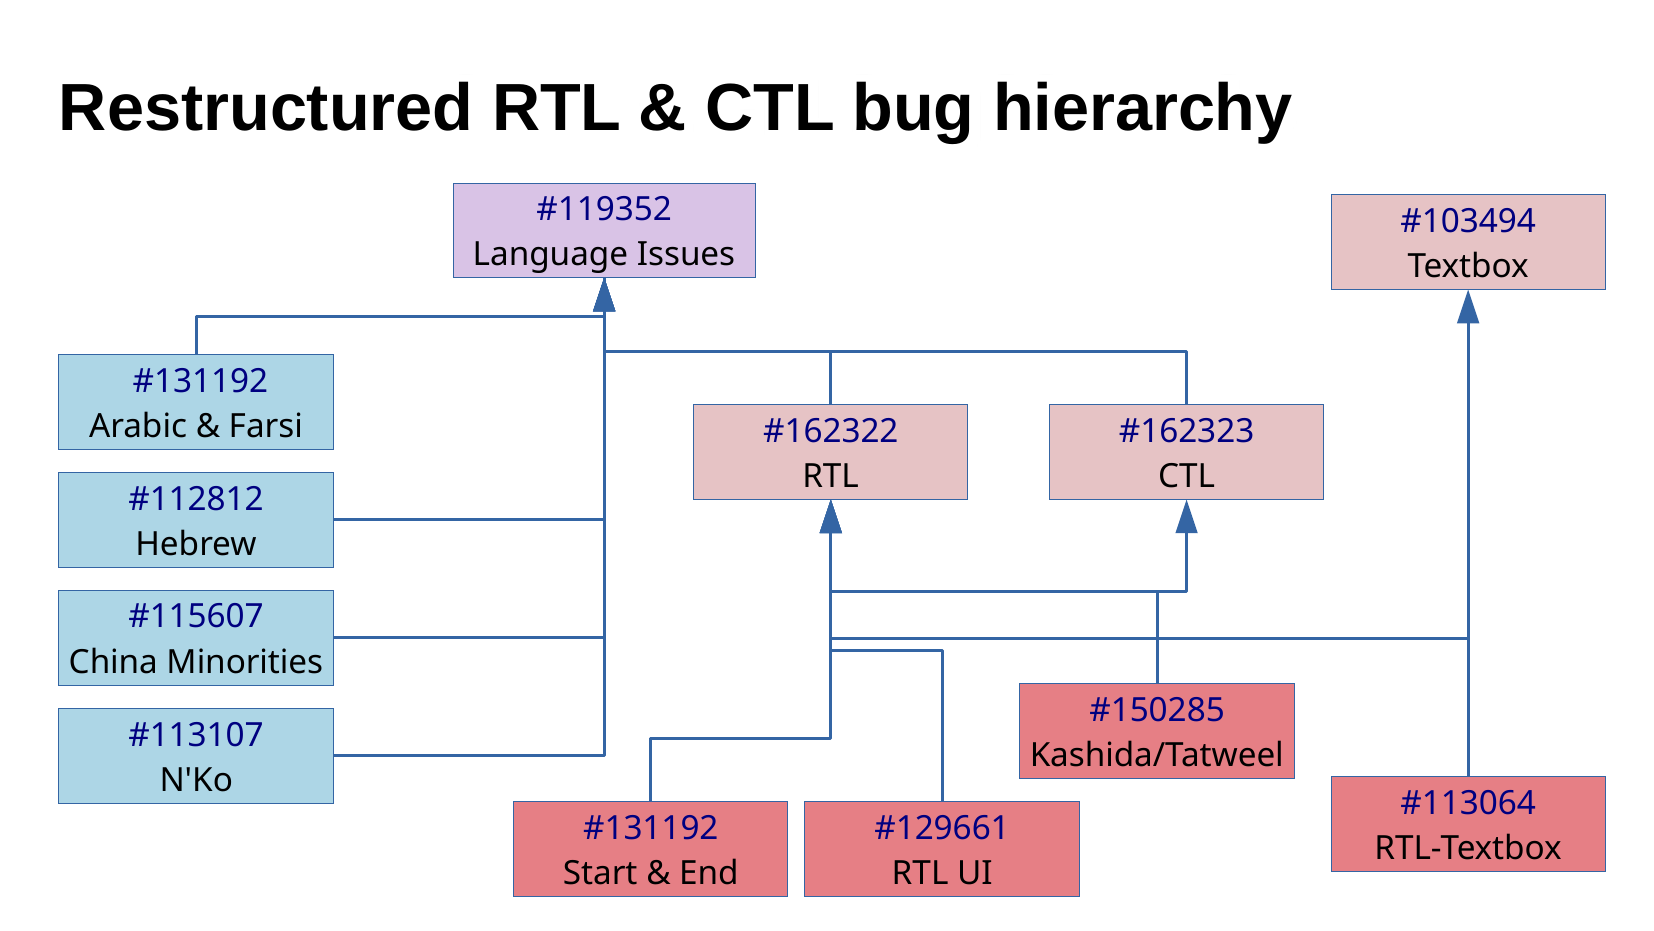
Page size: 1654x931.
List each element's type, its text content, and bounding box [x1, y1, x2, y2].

text_box #131192 Start & End [513, 801, 788, 897]
text_box #129661 RTL UI [804, 801, 1080, 897]
text_box #119352 Language Issues [453, 183, 756, 278]
text_box #103494 Textbox [1331, 194, 1606, 290]
title Restructured RTL & CTL bug hierarchy [59, 33, 1571, 181]
text_box #112812 Hebrew [58, 472, 334, 568]
text_box #113064 RTL-Textbox [1331, 776, 1606, 872]
text_box #113107 N'Ko [58, 708, 334, 804]
text_box #131192 Arabic & Farsi [58, 354, 334, 450]
text_box #150285 Kashida/Tatweel [1019, 683, 1295, 779]
text_box #162322 RTL [693, 404, 968, 500]
text_box #162323 CTL [1049, 404, 1324, 500]
text_box #115607 China Minorities [58, 590, 334, 686]
